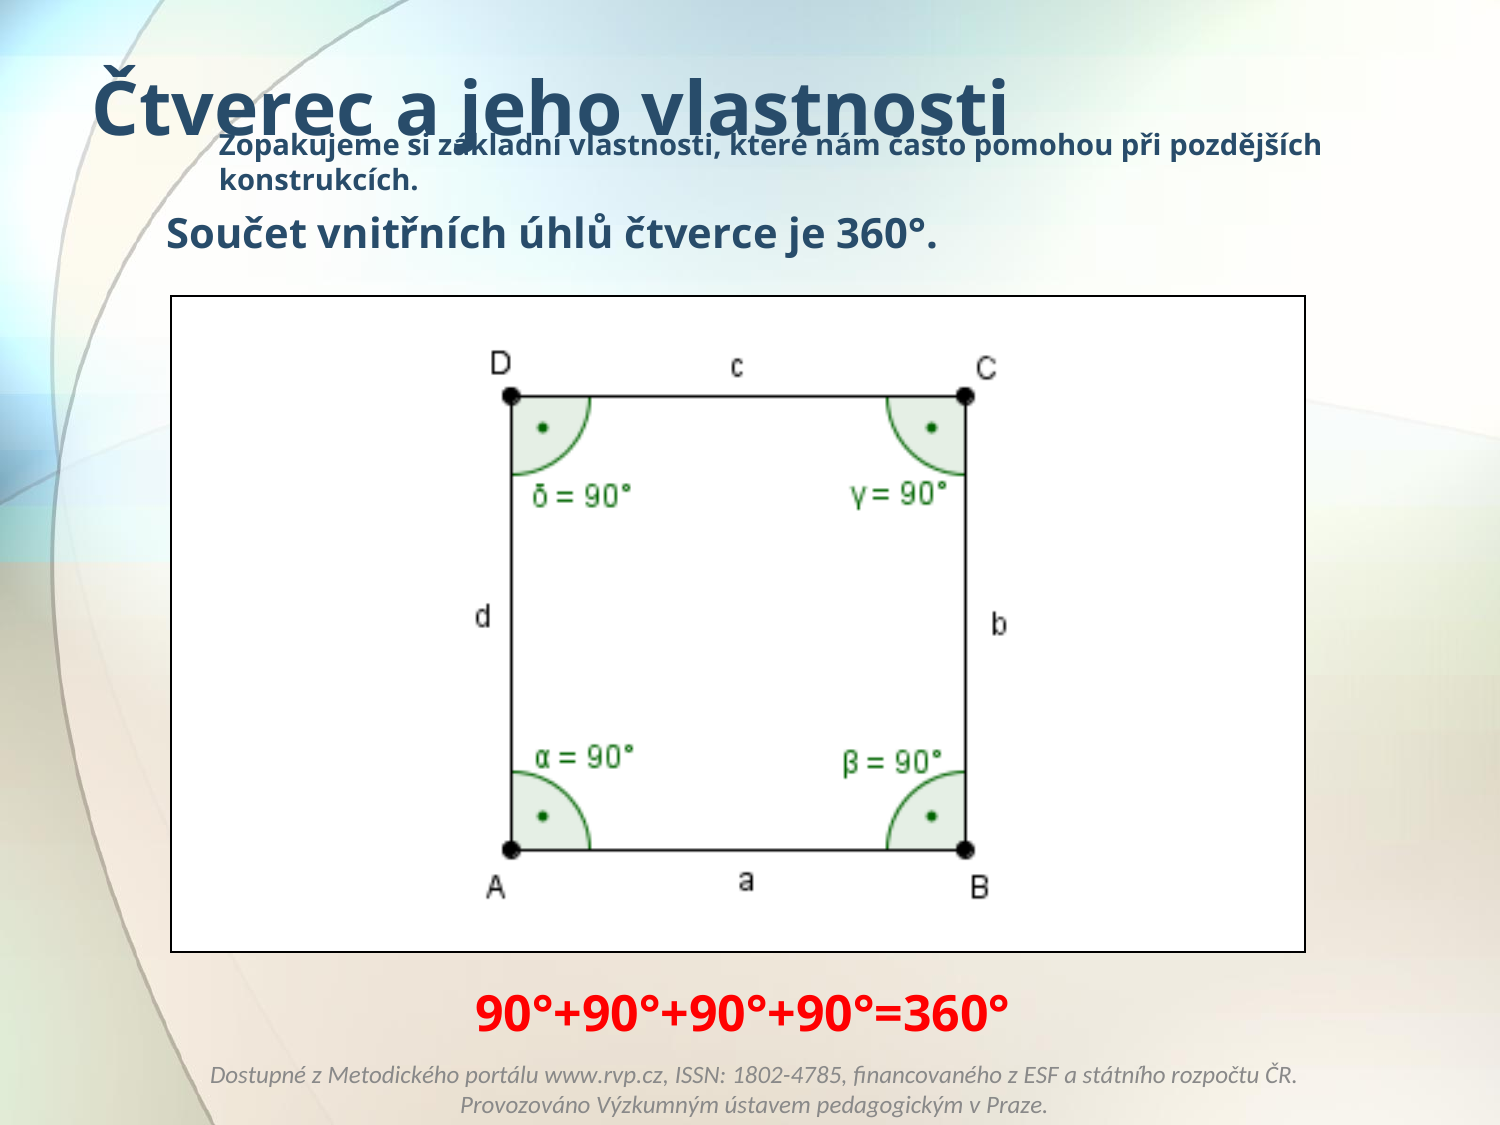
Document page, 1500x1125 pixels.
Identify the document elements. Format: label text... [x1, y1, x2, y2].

picture [0, 0, 1500, 1125]
title Čtverec a jeho vlastnosti [76, 66, 1412, 161]
text_box Součet vnitřních úhlů čtverce je 360°. [152, 184, 1428, 280]
text_box 90°+90°+90°+90°=360° [157, 964, 1329, 1059]
text_box [171, 295, 1306, 953]
text_box Zopakujeme si základní vlastnosti, které nám často pomohou při pozdějších konstrukcích. [204, 113, 1480, 209]
